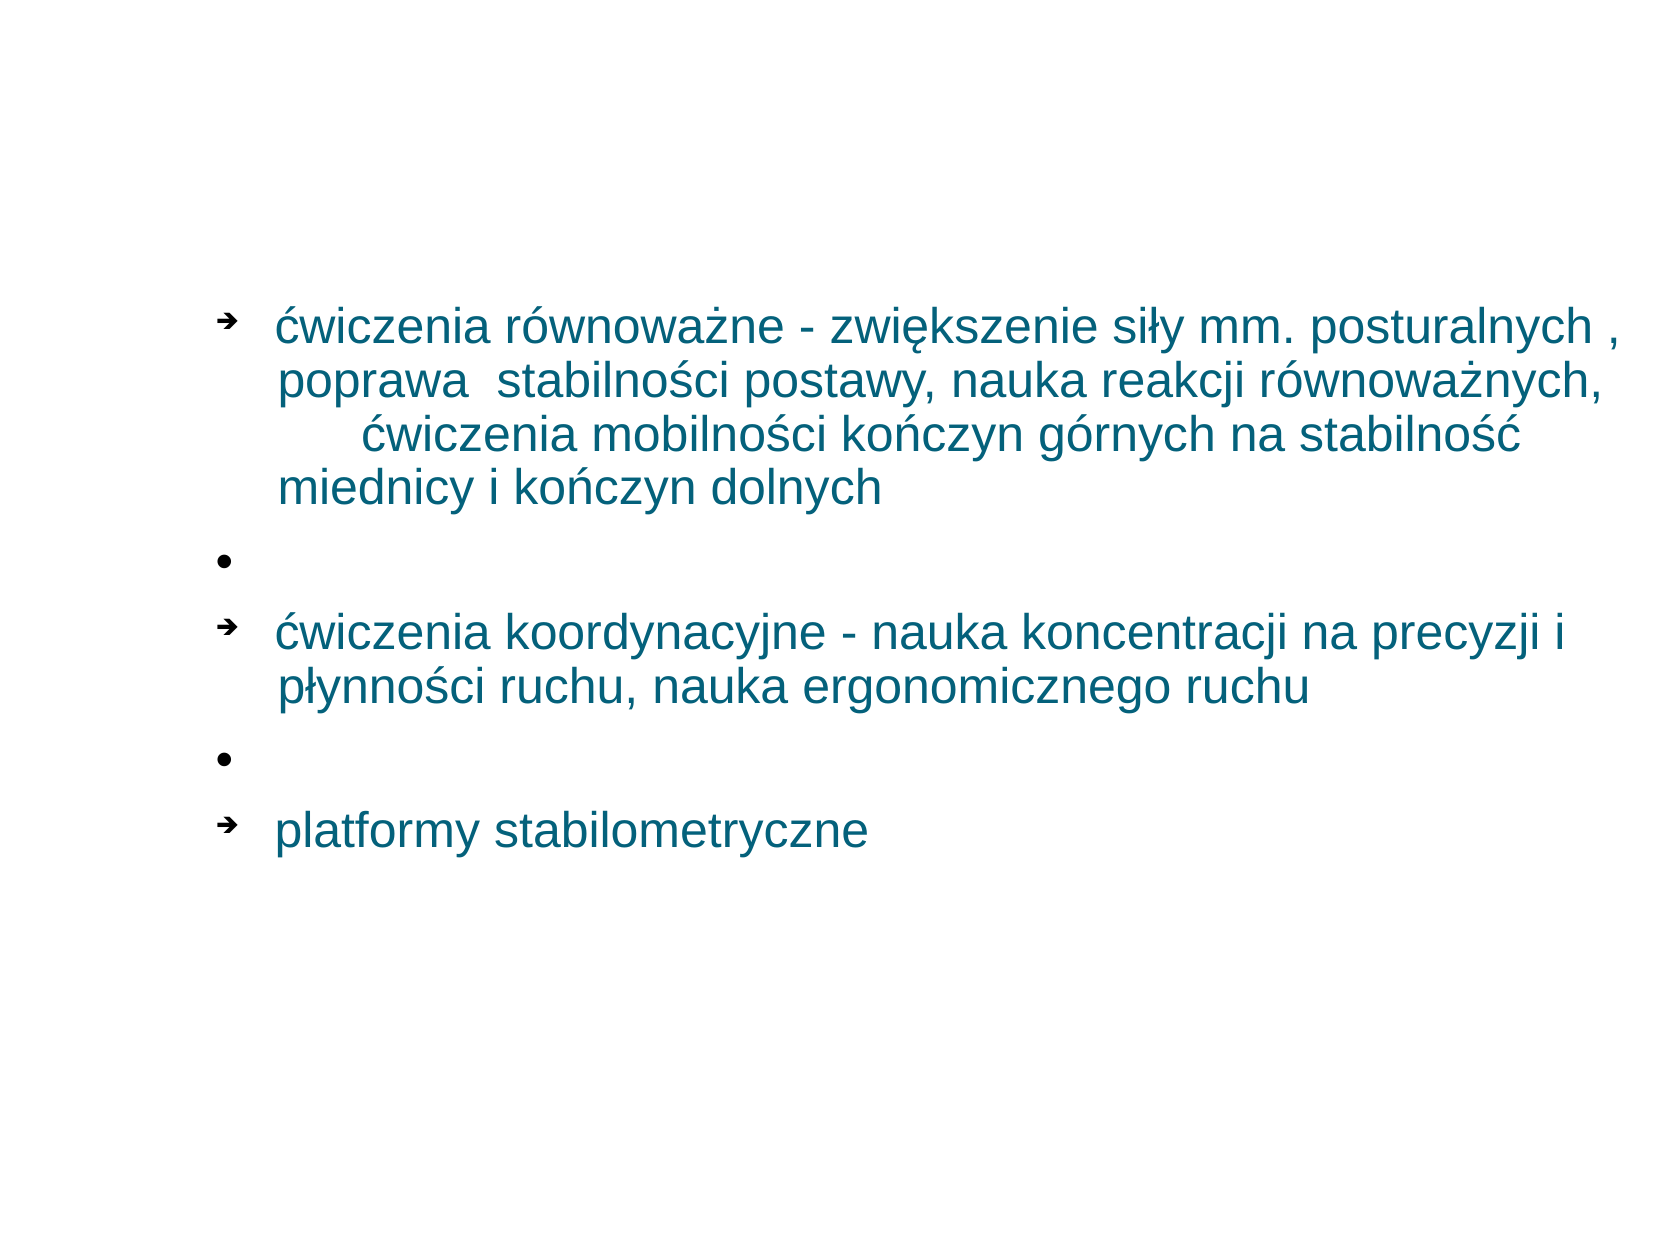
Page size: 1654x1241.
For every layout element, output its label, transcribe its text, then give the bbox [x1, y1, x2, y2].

subtitle ćwiczenia równoważne - zwiększenie siły mm. posturalnych , poprawa stabilności postawy, nauka reakcji równoważnych, ćwiczenia mobilności kończyn górnych na stabilność miednicy i kończyn dolnych ćwiczenia koordynacyjne - nauka koncentracji na precyzji i płynności ruchu, nauka ergonomicznego ruchu platformy stabilometryczne [200, 49, 1654, 1109]
